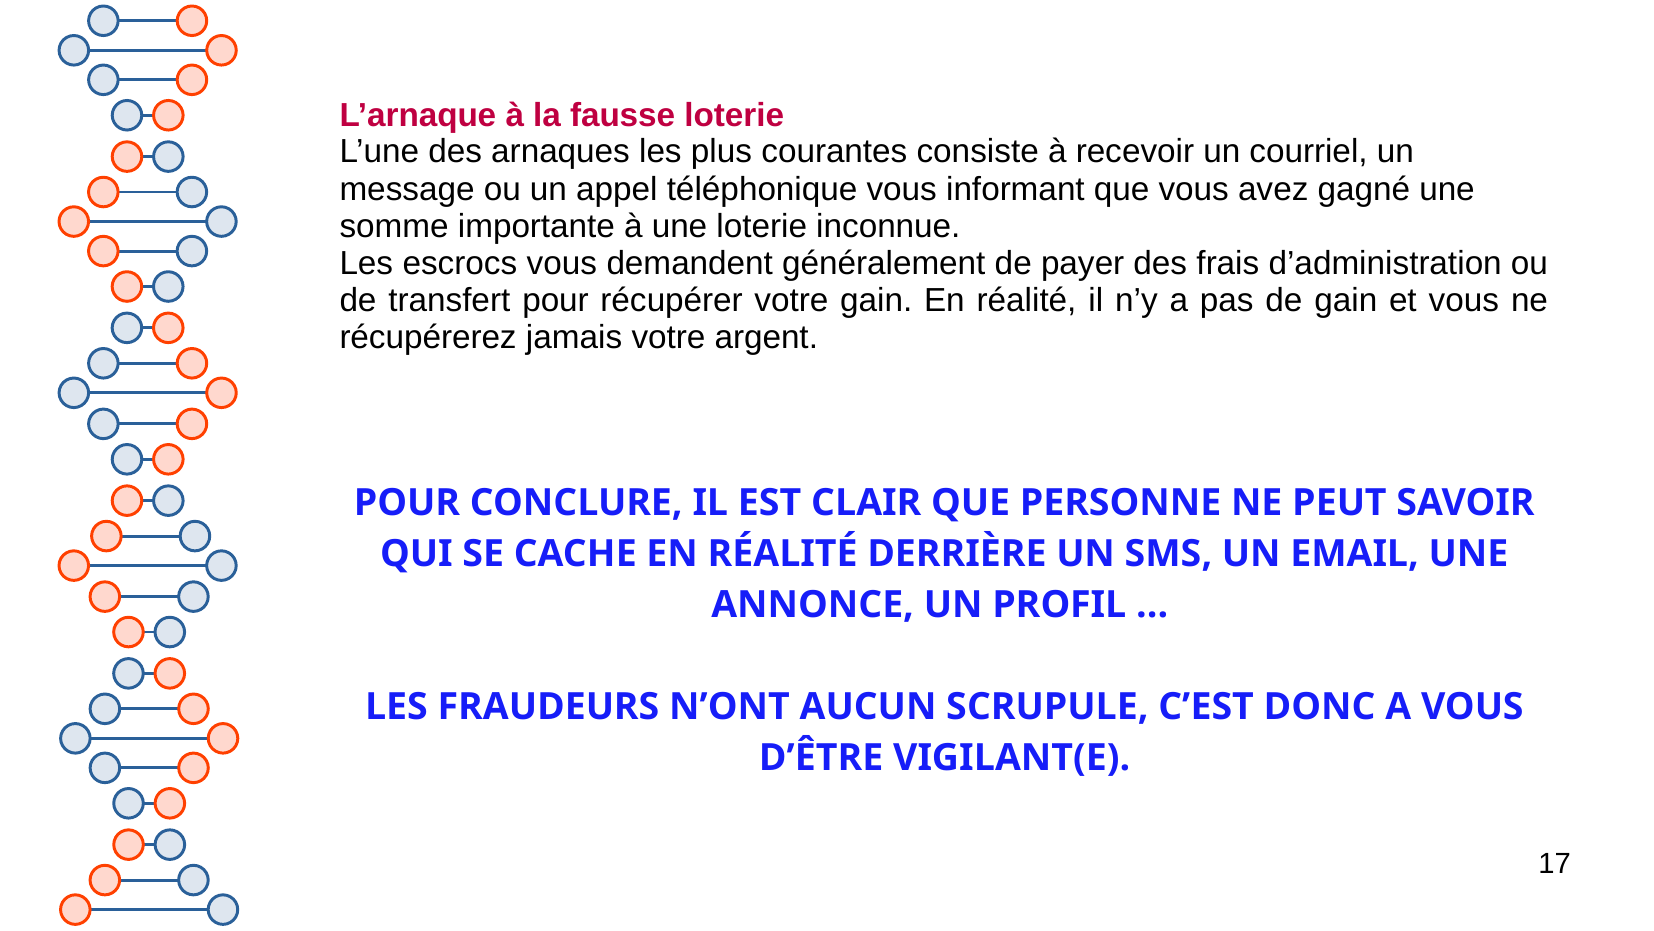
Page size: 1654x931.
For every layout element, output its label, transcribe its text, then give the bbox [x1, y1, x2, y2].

text_box L’arnaque à la fausse loterie L’une des arnaques les plus courantes consiste à recevoir un courriel, un message ou un appel téléphonique vous informant que vous avez gagné une somme importante à une loterie inconnue. Les escrocs vous demandent généralement de payer des frais d’administration ou de transfert pour récupérer votre gain. En réalité, il n’y a pas de gain et vous ne récupérerez jamais votre argent. POUR CONCLURE, IL EST CLAIR QUE PERSONNE NE PEUT SAVOIR QUI SE CACHE EN RÉALITÉ DERRIÈRE UN SMS, UN EMAIL, UNE ANNONCE, UN PROFIL ... LES FRAUDEURS N’ONT AUCUN SCRUPULE, C’EST DONC A VOUS D’ÊTRE VIGILANT(E). [324, 88, 1565, 827]
